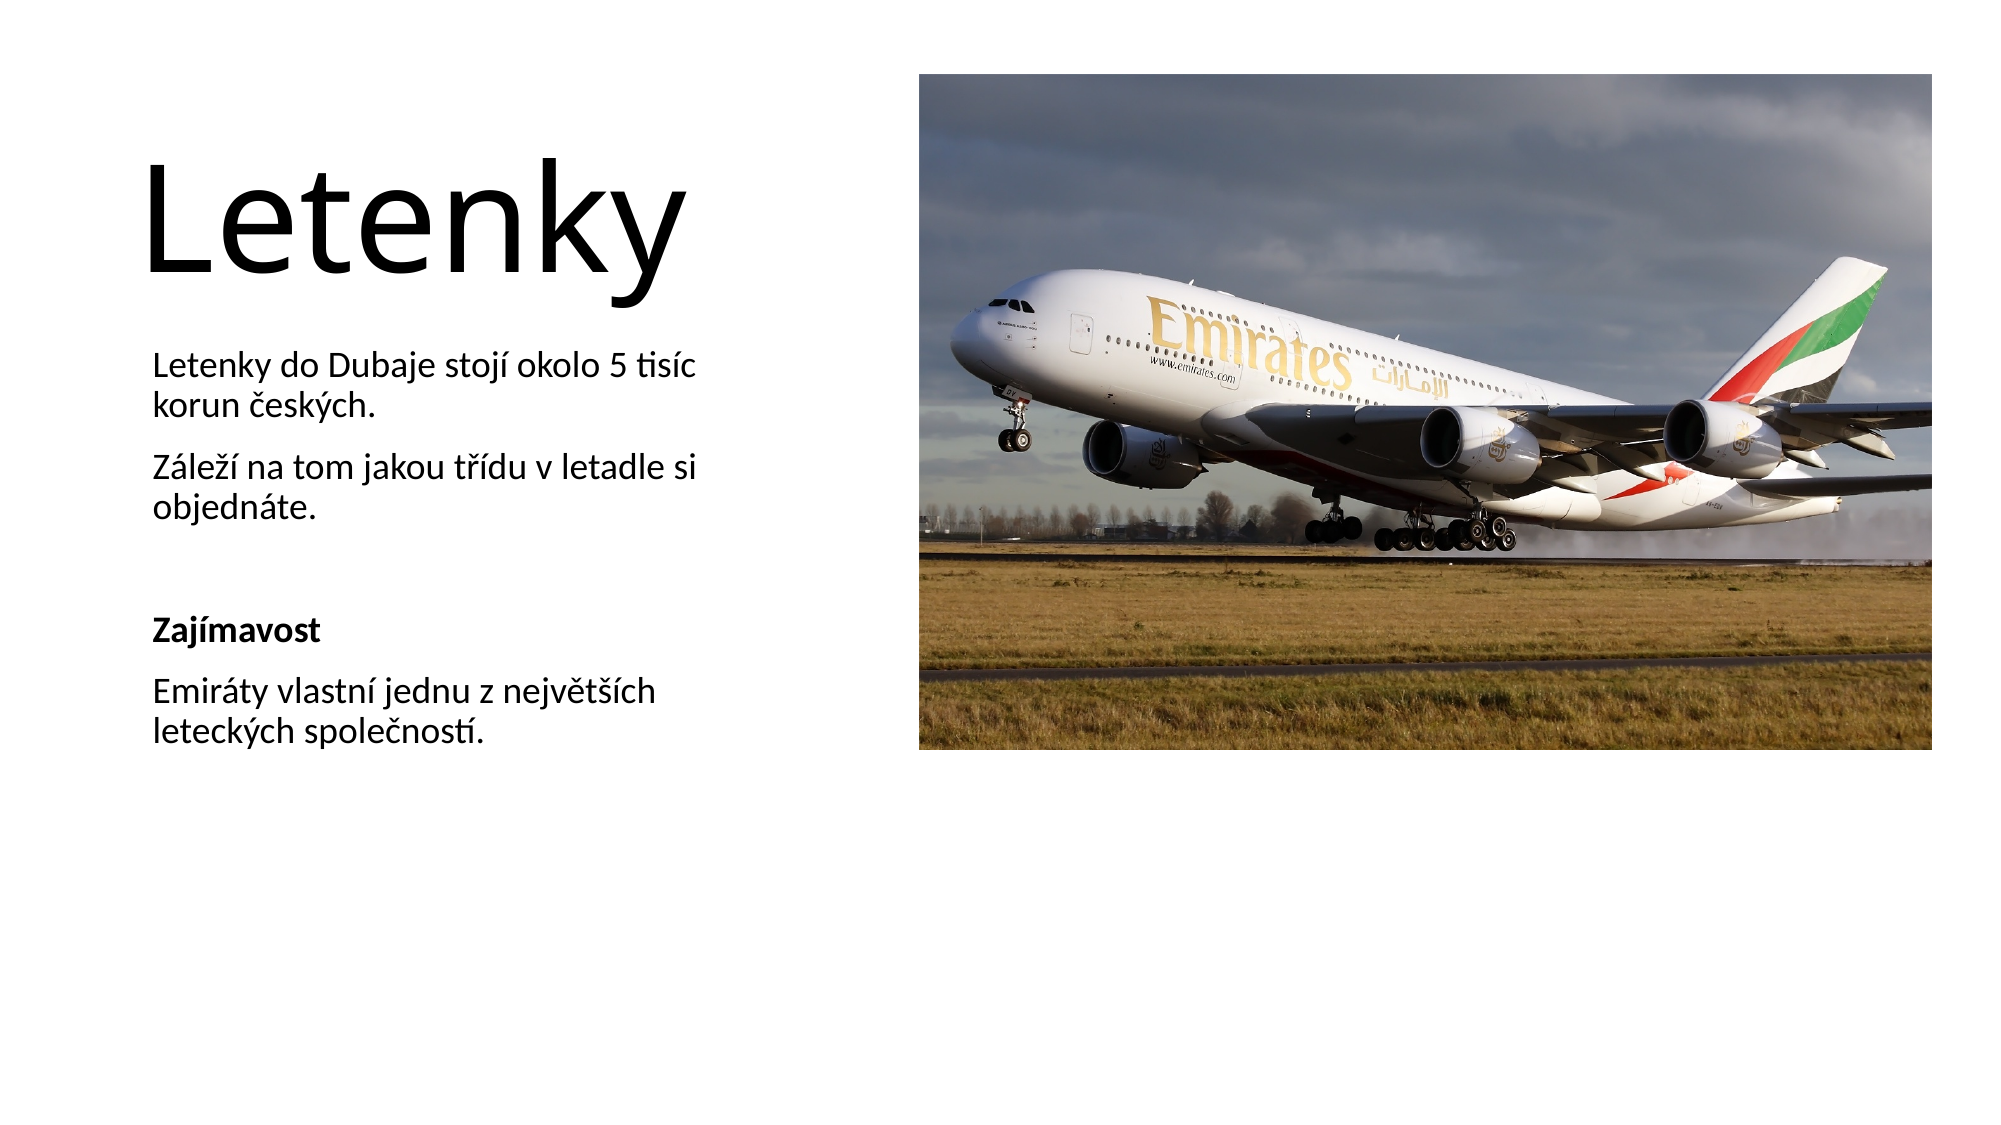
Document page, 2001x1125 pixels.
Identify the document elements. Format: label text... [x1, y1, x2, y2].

title Letenky [121, 50, 767, 313]
list Letenky do Dubaje stojí okolo 5 tisíc korun českých. Záleží na tom jakou třídu v letadle si objednáte. Zajímavost Emiráty vlastní jednu z největších leteckých společností. [137, 337, 783, 963]
picture [919, 75, 1932, 750]
